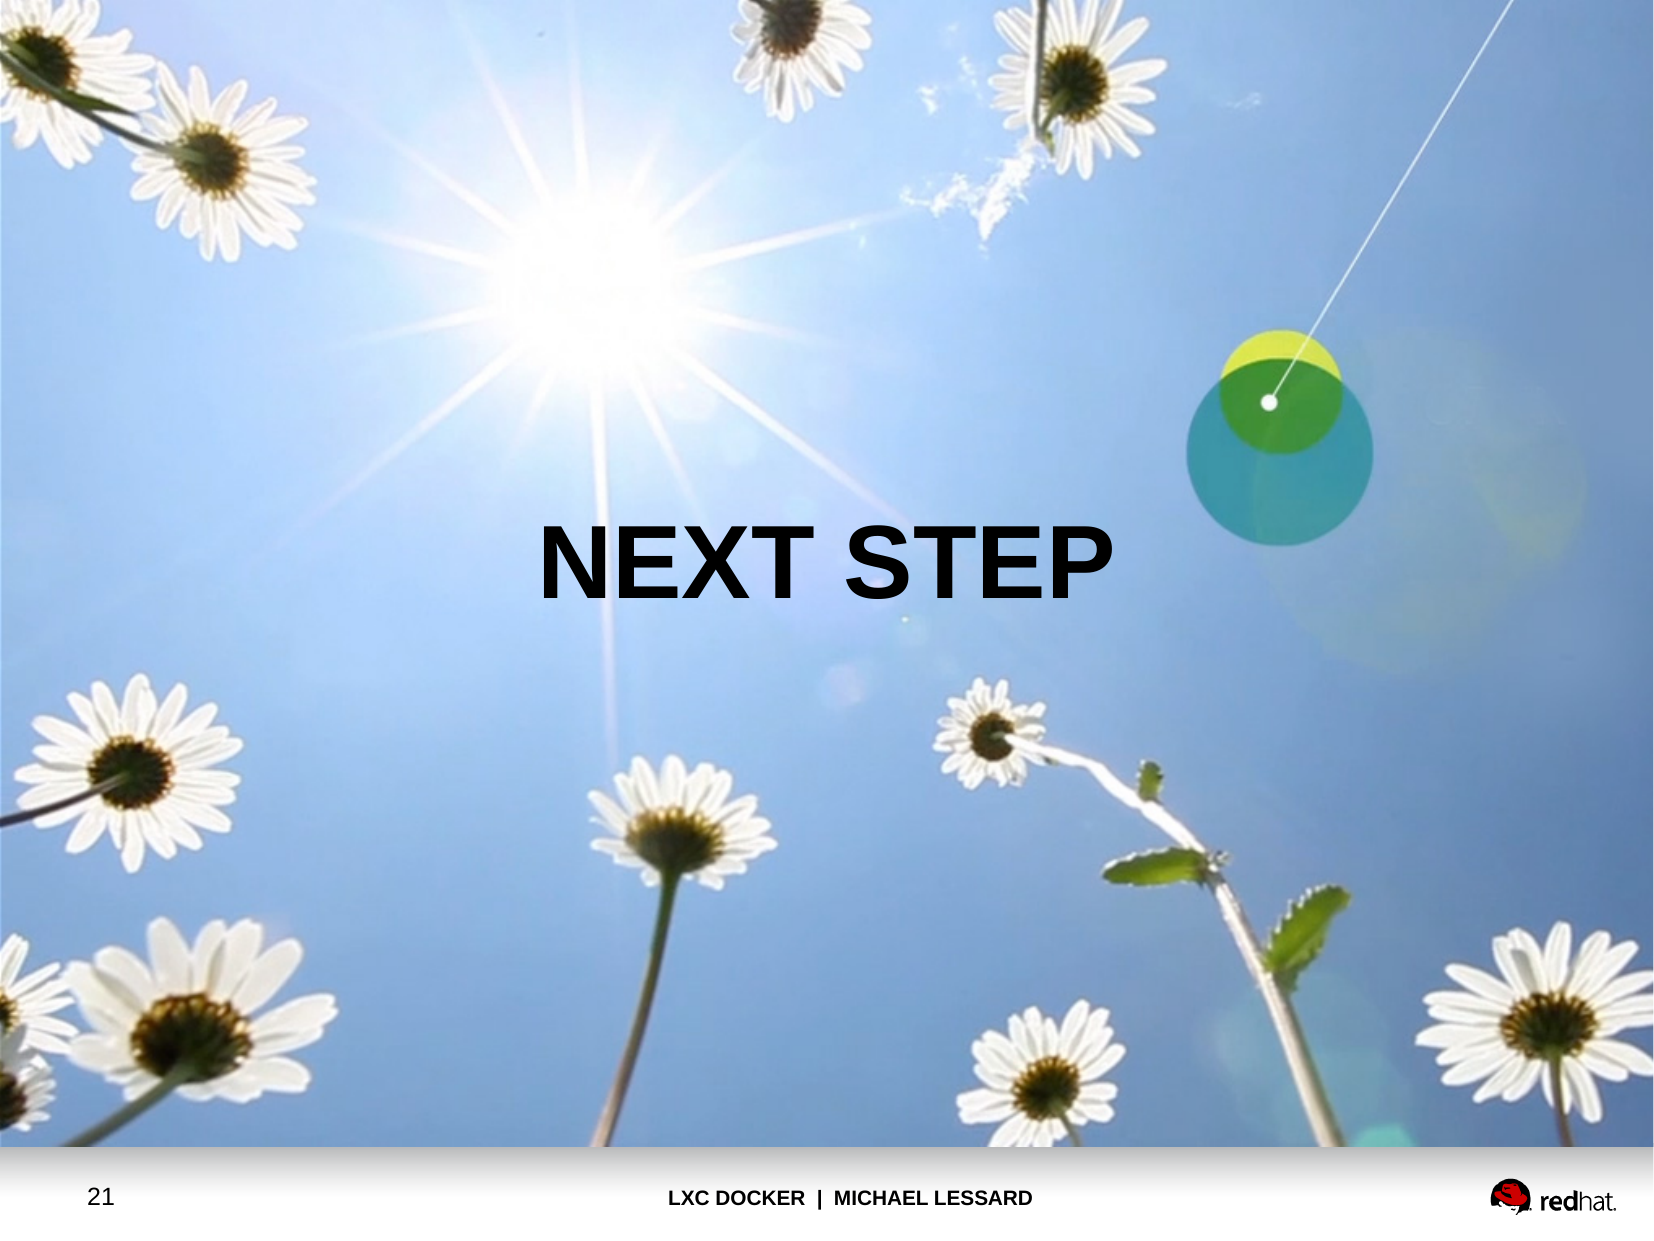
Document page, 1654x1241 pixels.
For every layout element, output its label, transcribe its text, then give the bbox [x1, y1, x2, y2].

title NEXT STEP [82, 262, 1571, 862]
picture [0, 0, 1654, 1241]
